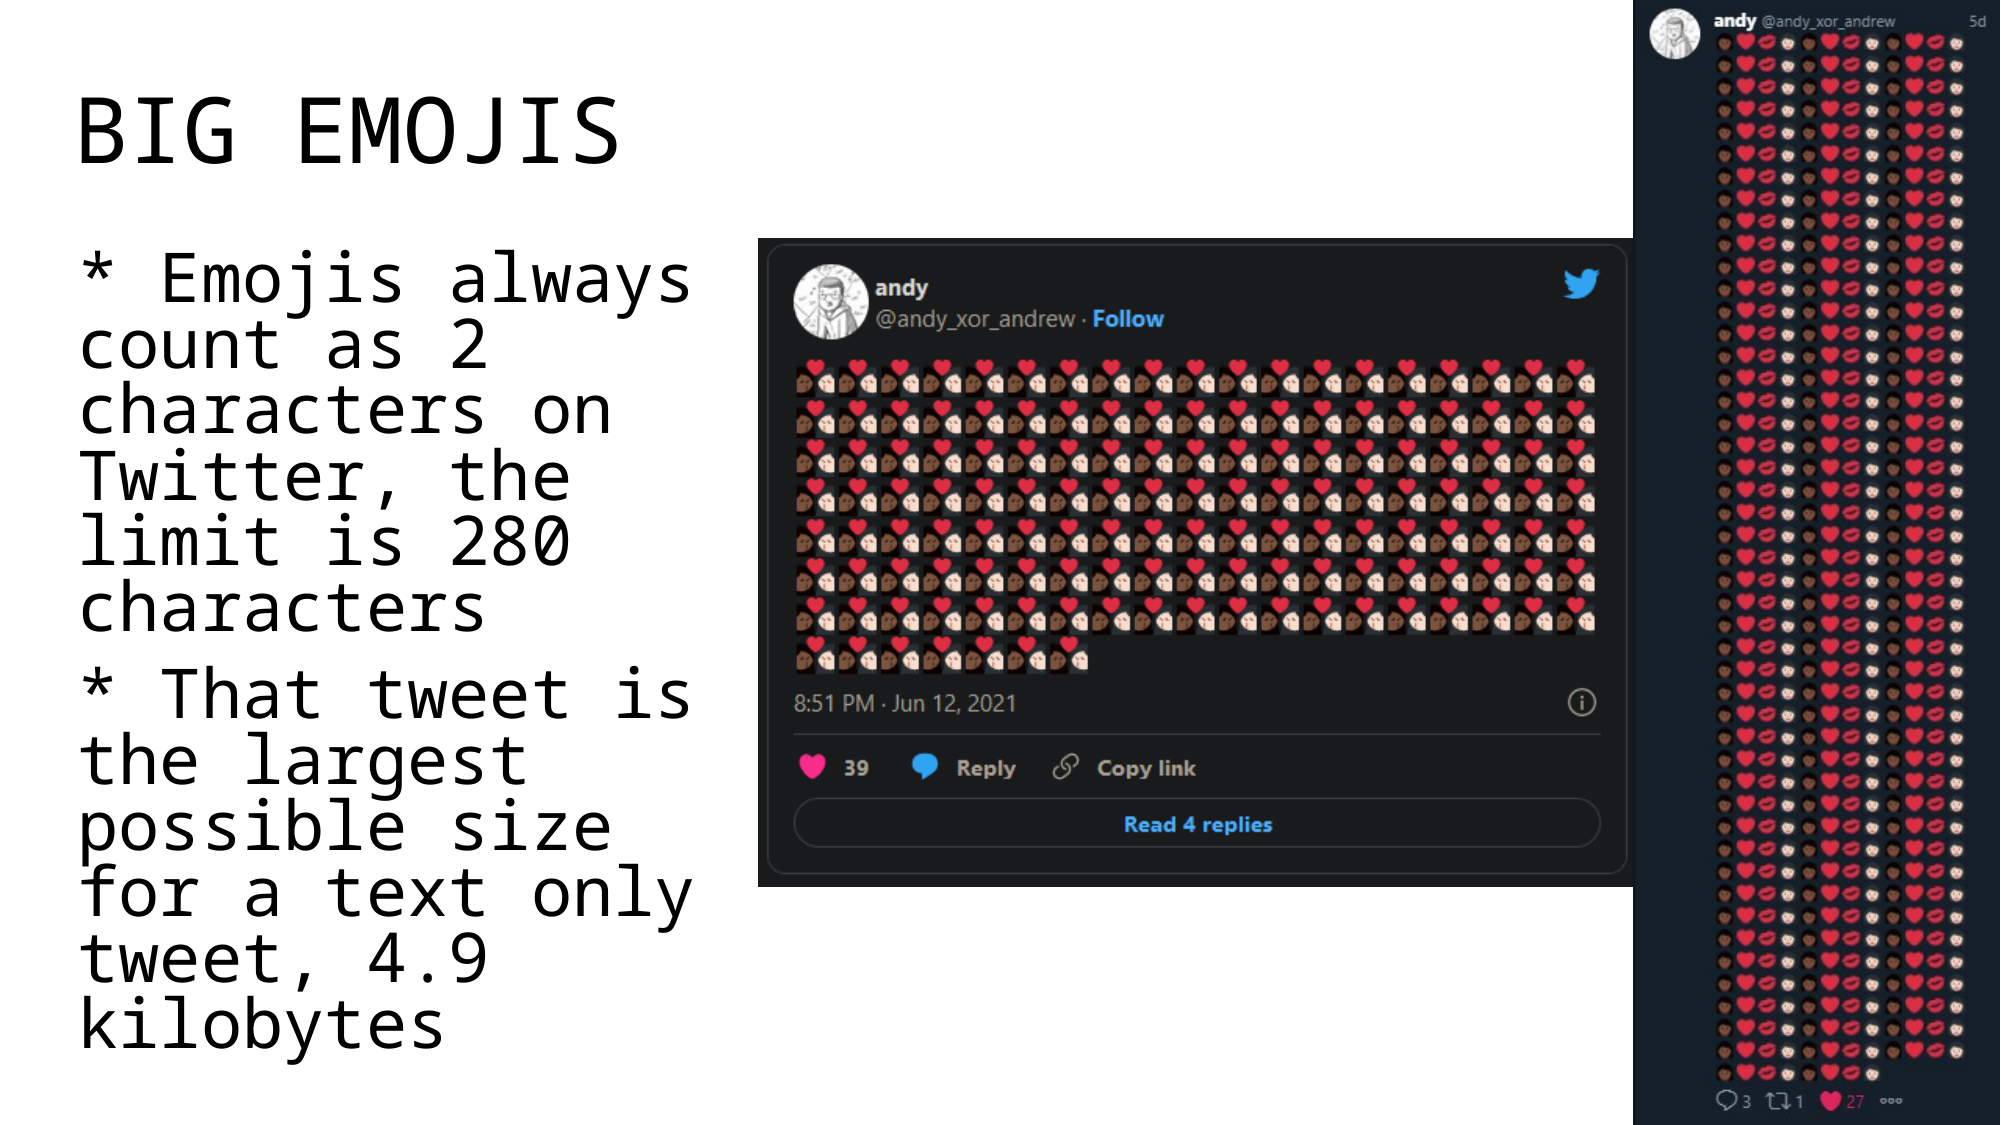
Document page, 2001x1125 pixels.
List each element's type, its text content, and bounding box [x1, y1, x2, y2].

text_box * Emojis always count as 2 characters on Twitter, the limit is 280 characters * That tweet is the largest possible size for a text only tweet, 4.9 kilobytes [62, 242, 759, 1073]
picture [758, 0, 2000, 1125]
title BIG EMOJIS [59, 24, 1633, 243]
